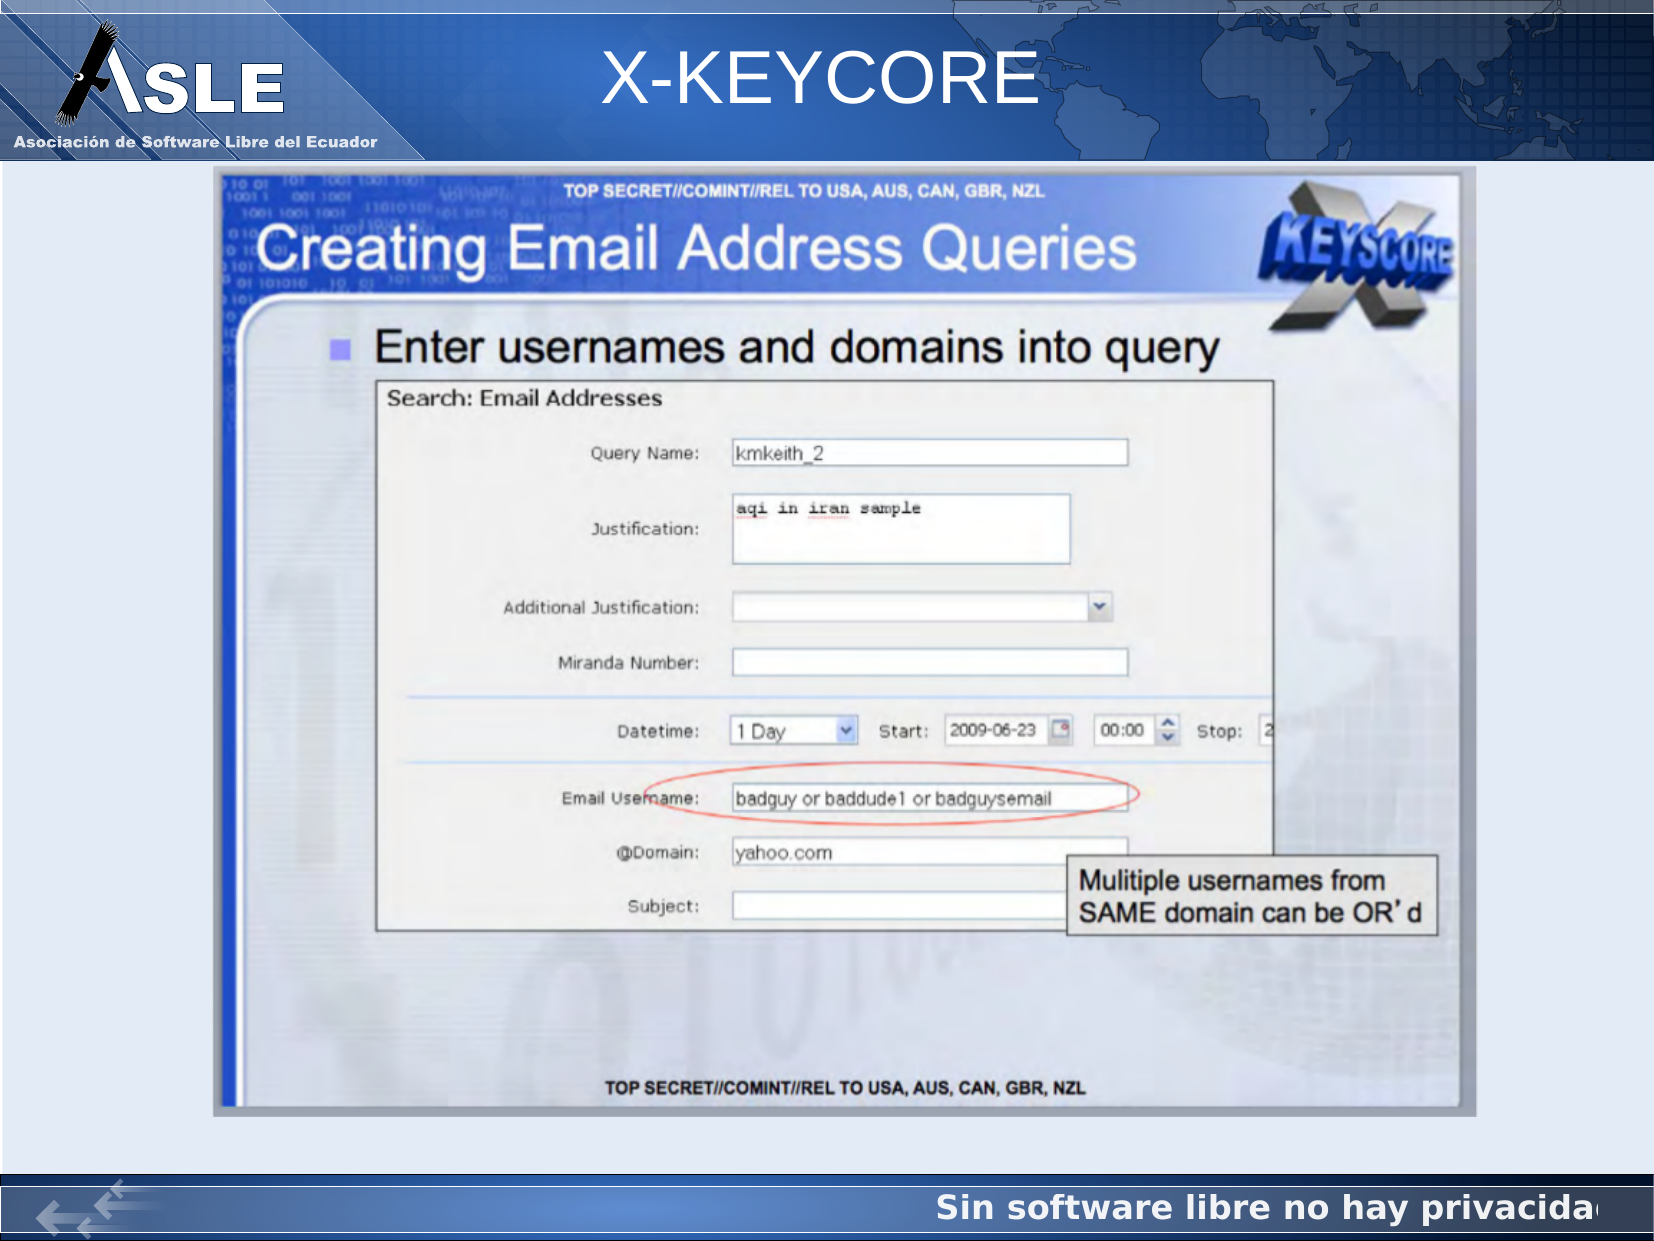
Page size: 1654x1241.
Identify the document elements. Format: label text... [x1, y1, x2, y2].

title X-KEYCORE [0, 26, 1642, 130]
picture [212, 165, 1478, 1117]
